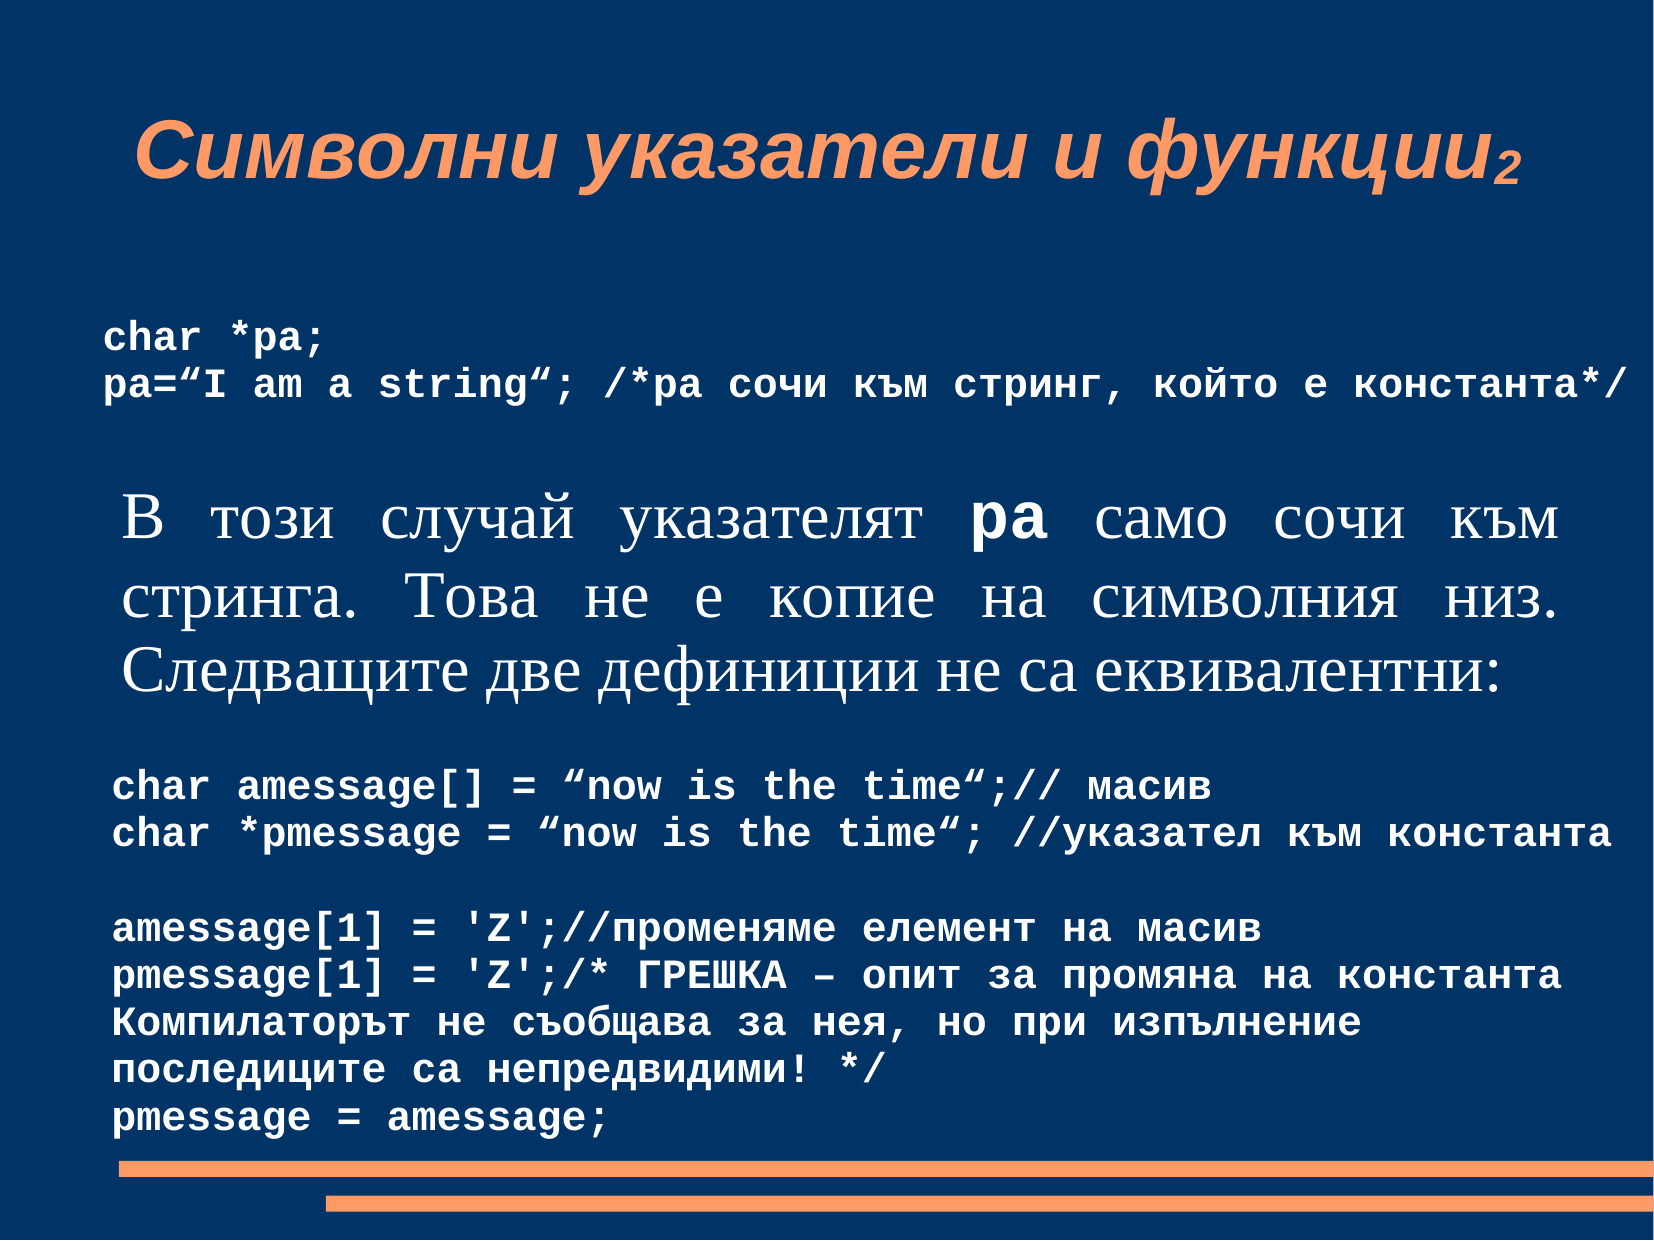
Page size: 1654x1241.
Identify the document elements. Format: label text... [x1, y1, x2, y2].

text_box char amessage[] = “now is the time“;// масив char *pmessage = “now is the time“; //указател към константа amessage[1] = 'Z';//променяме елемент на масив pmessage[1] = 'Z';/* ГРЕШКА – опит за промяна на константа Компилаторът не съобщава за нея, но при изпълнение последиците са непредвидими! */ pmessage = amessage; [96, 757, 1638, 1241]
title Символни указатели и функции2 [121, 46, 1534, 254]
subtitle В този случай указателят pa само сочи към стринга. Това не е копие на символния низ. Следващите две дефиниции не са еквивалентни: [121, 436, 1561, 749]
text_box char *pa; pa=“I am a string“; /*pa сочи към стринг, който е константа*/ [87, 308, 1654, 419]
